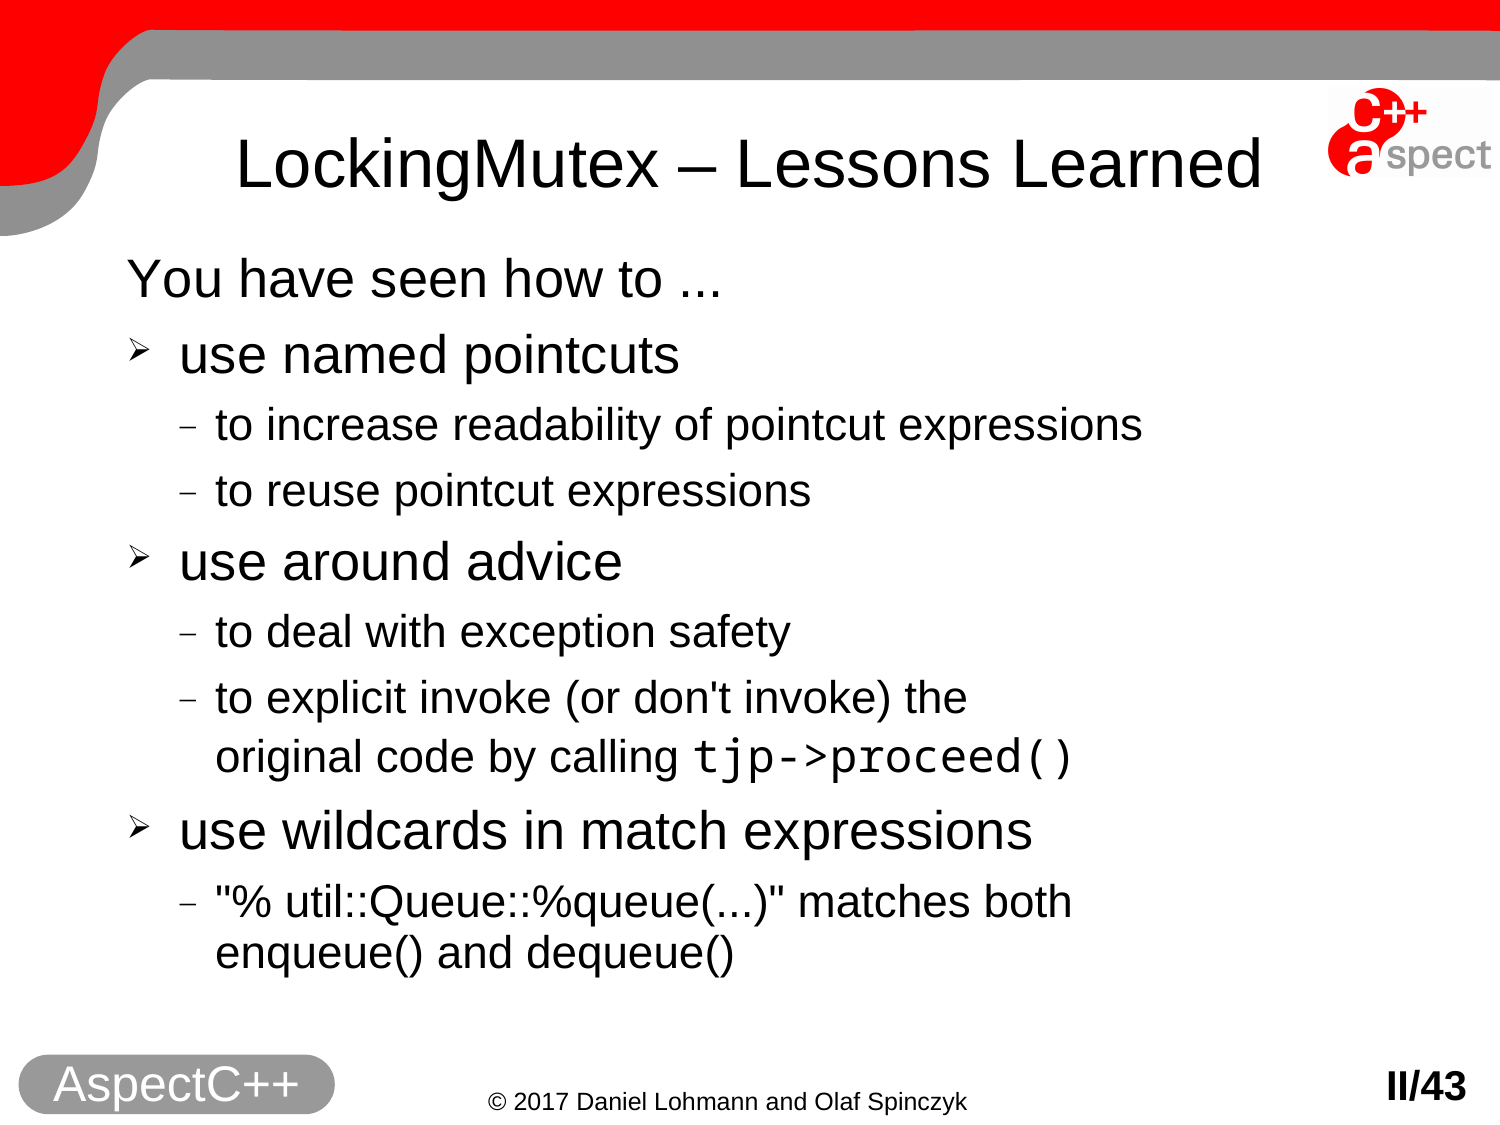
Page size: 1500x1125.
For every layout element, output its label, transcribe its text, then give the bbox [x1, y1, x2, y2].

list You have seen how to ... use named pointcuts to increase readability of pointcut expressions to reuse pointcut expressions use around advice to deal with exception safety to explicit invoke (or don't invoke) the original code by calling tjp->proceed() use wildcards in match expressions "% util::Queue::%queue(...)" matches both enqueue() and dequeue() [126, 248, 1459, 1013]
title LockingMutex – Lessons Learned [112, 98, 1388, 223]
